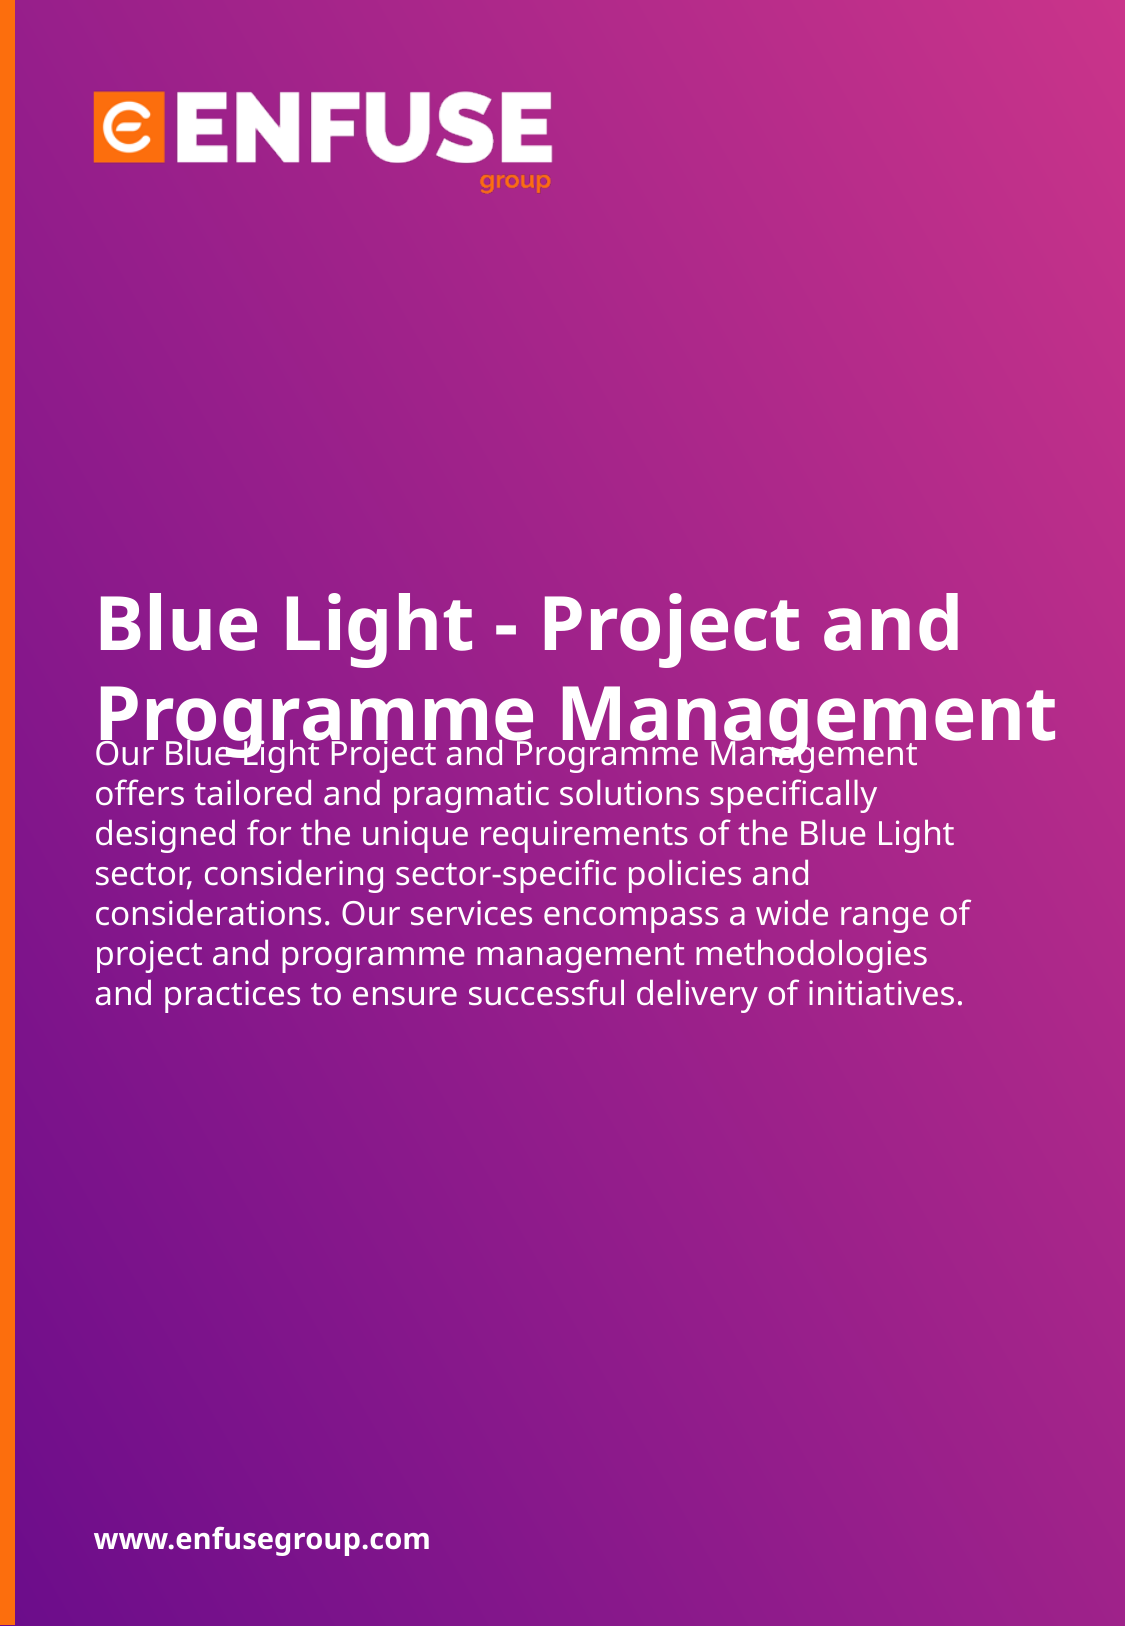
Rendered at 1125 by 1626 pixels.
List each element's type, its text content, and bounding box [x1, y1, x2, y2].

text_box Our Blue Light Project and Programme Management offers tailored and pragmatic solutions specifically designed for the unique requirements of the Blue Light sector, considering sector-specific policies and considerations. Our services encompass a wide range of project and programme management methodologies and practices to ensure successful delivery of initiatives. [94, 724, 980, 1227]
text_box Blue Light - Project and Programme Management [94, 567, 1064, 694]
